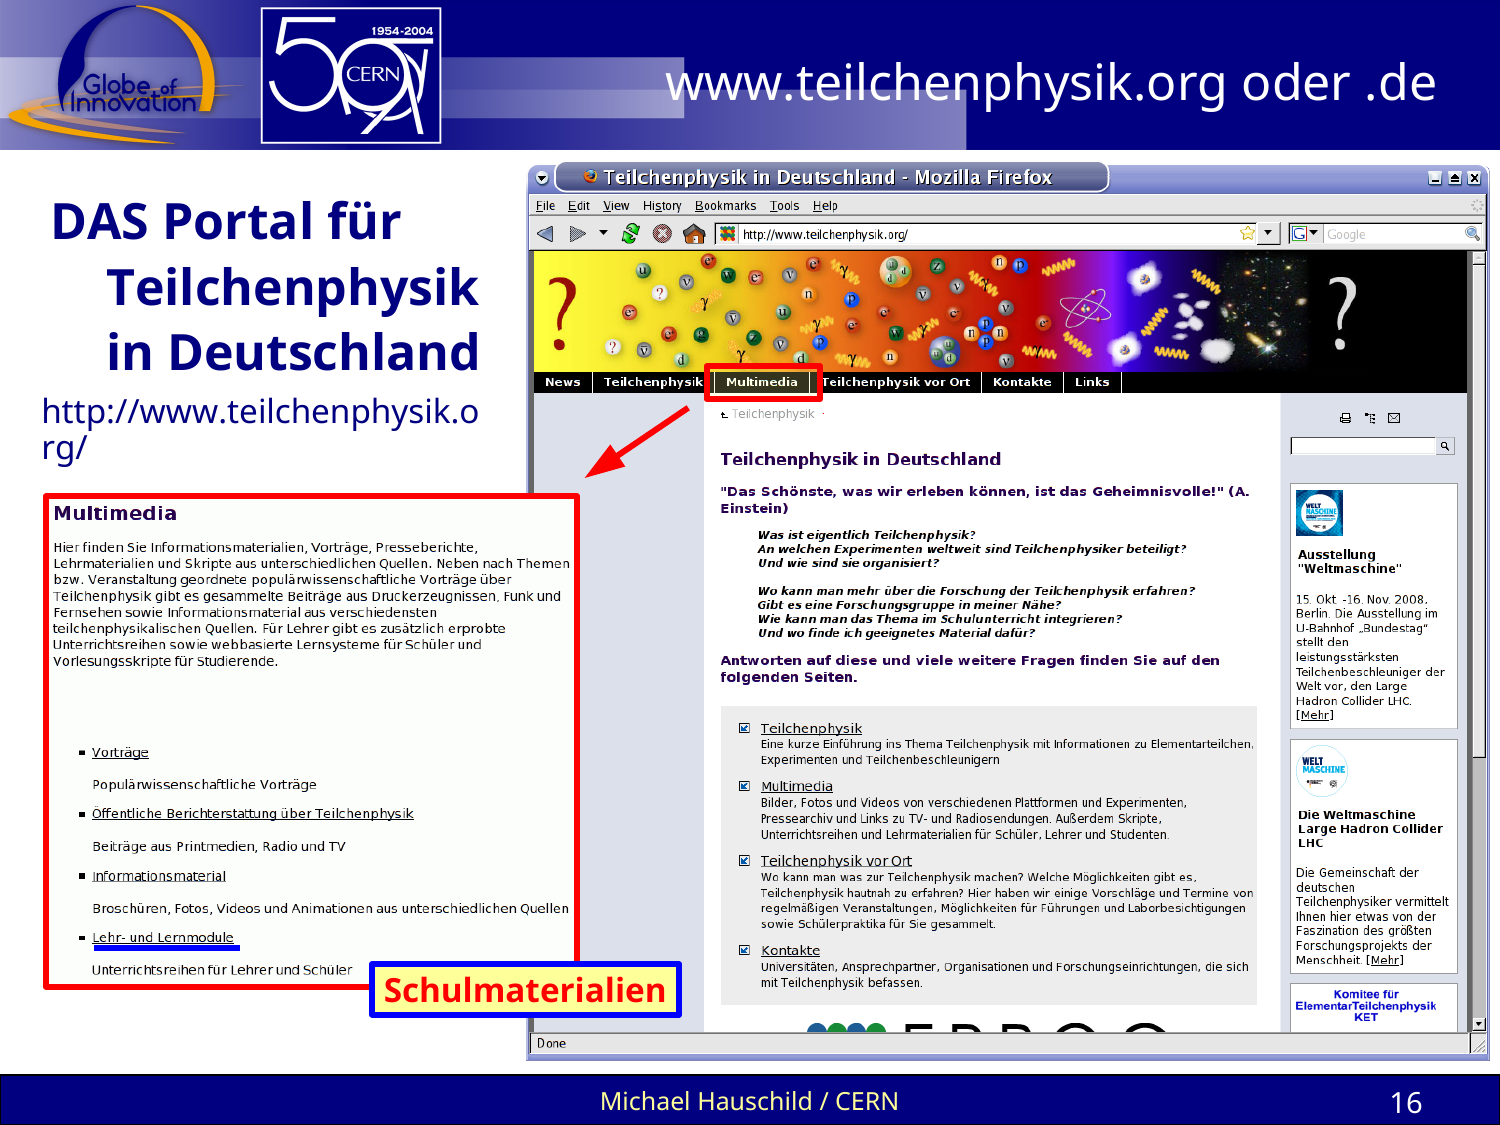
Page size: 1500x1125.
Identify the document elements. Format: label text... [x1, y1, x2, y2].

text_box http://www.teilchenphysik.org/ [41, 388, 488, 434]
picture [526, 160, 1490, 1061]
picture [519, 499, 574, 961]
title www.teilchenphysik.org oder .de [450, 37, 1438, 126]
text_box Schulmaterialien [372, 964, 663, 1012]
text_box [706, 366, 821, 400]
picture [0, 0, 1500, 150]
list DAS Portal für Teilchenphysik in Deutschland [50, 187, 519, 1038]
